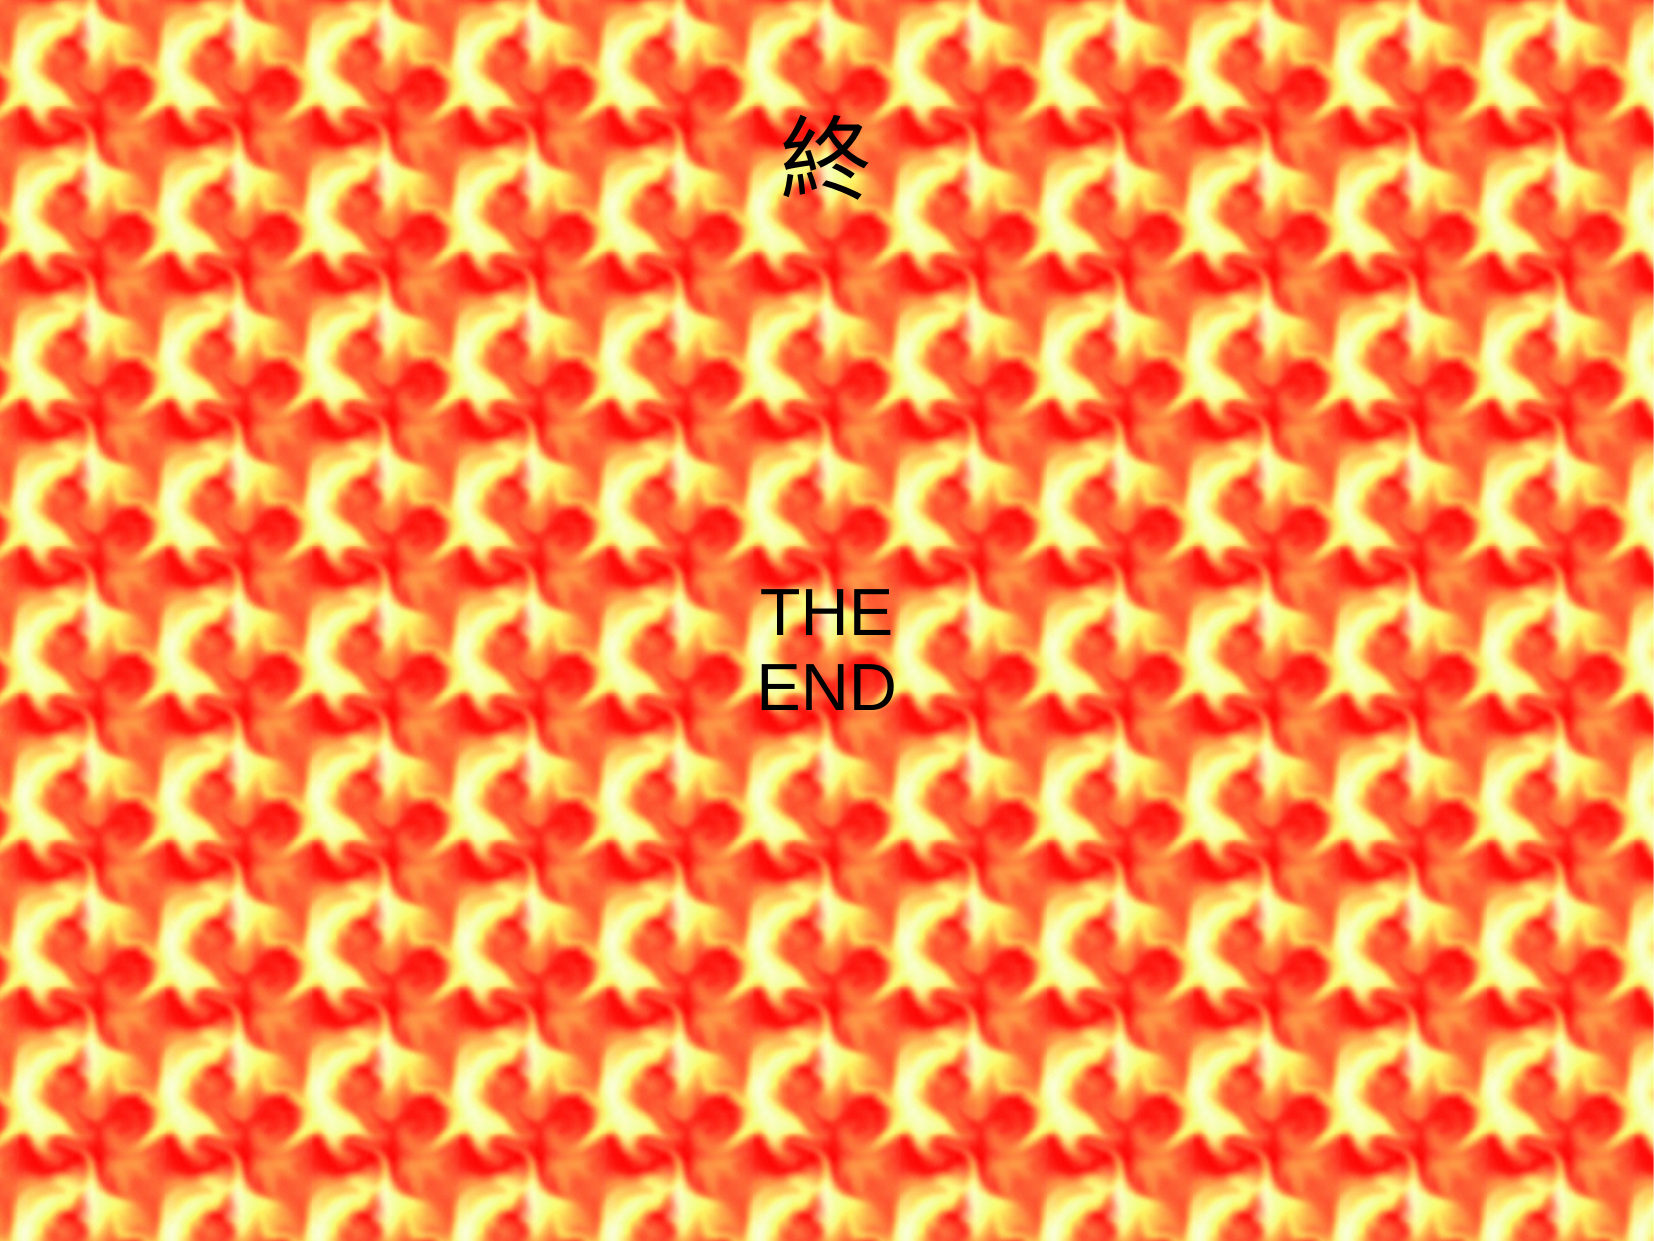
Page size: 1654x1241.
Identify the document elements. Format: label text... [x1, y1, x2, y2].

picture [0, 0, 1654, 1241]
subtitle THE END [82, 290, 1571, 1010]
title 終 [82, 49, 1571, 257]
